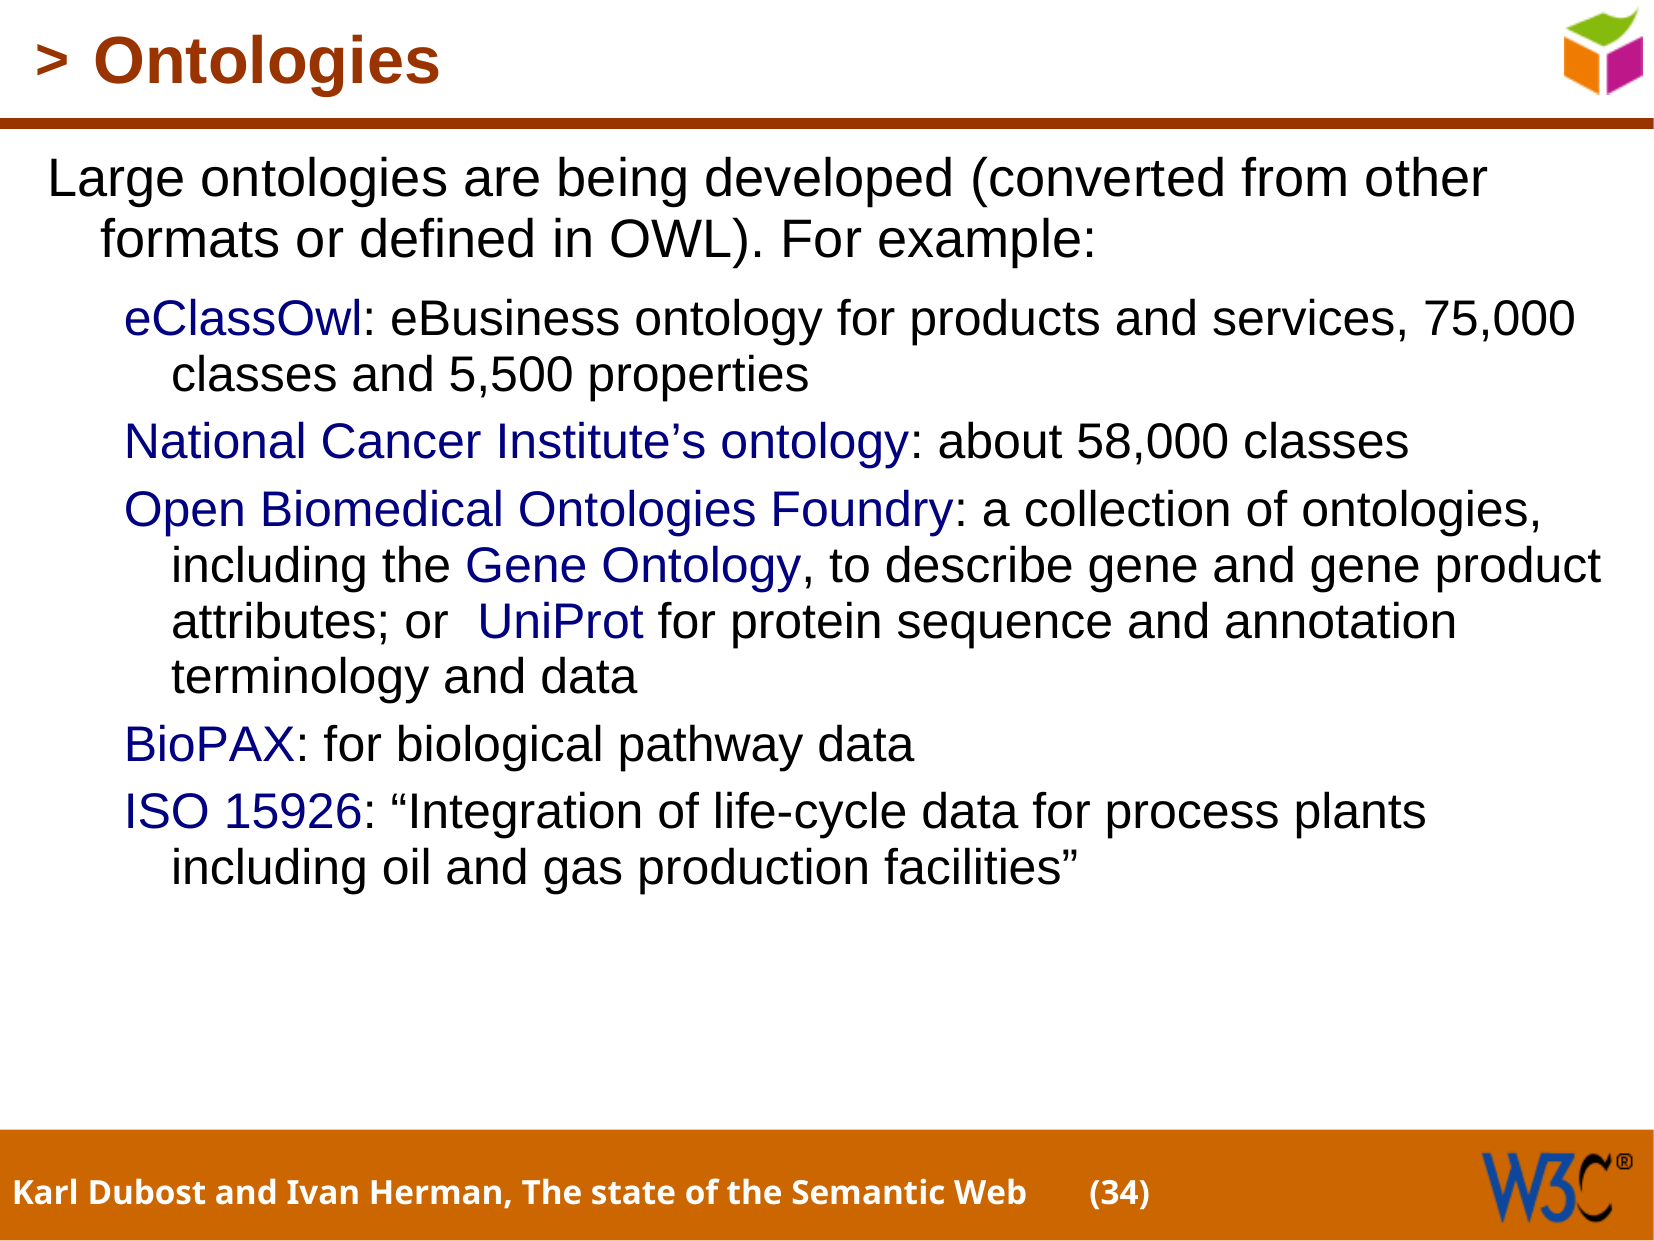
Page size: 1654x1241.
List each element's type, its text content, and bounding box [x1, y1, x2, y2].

list Large ontologies are being developed (converted from other formats or defined in OWL). For example: eClassOwl: eBusiness ontology for products and services, 75,000 classes and 5,500 properties National Cancer Institute’s ontology: about 58,000 classes Open Biomedical Ontologies Foundry: a collection of ontologies, including the Gene Ontology, to describe gene and gene product attributes; or UniProt for protein sequence and annotation terminology and data BioPAX: for biological pathway data ISO 15926: “Integration of life-cycle data for process plants including oil and gas production facilities” [29, 147, 1624, 1119]
picture [1477, 1149, 1639, 1228]
title Ontologies [93, 7, 1493, 111]
picture [1564, 5, 1643, 95]
